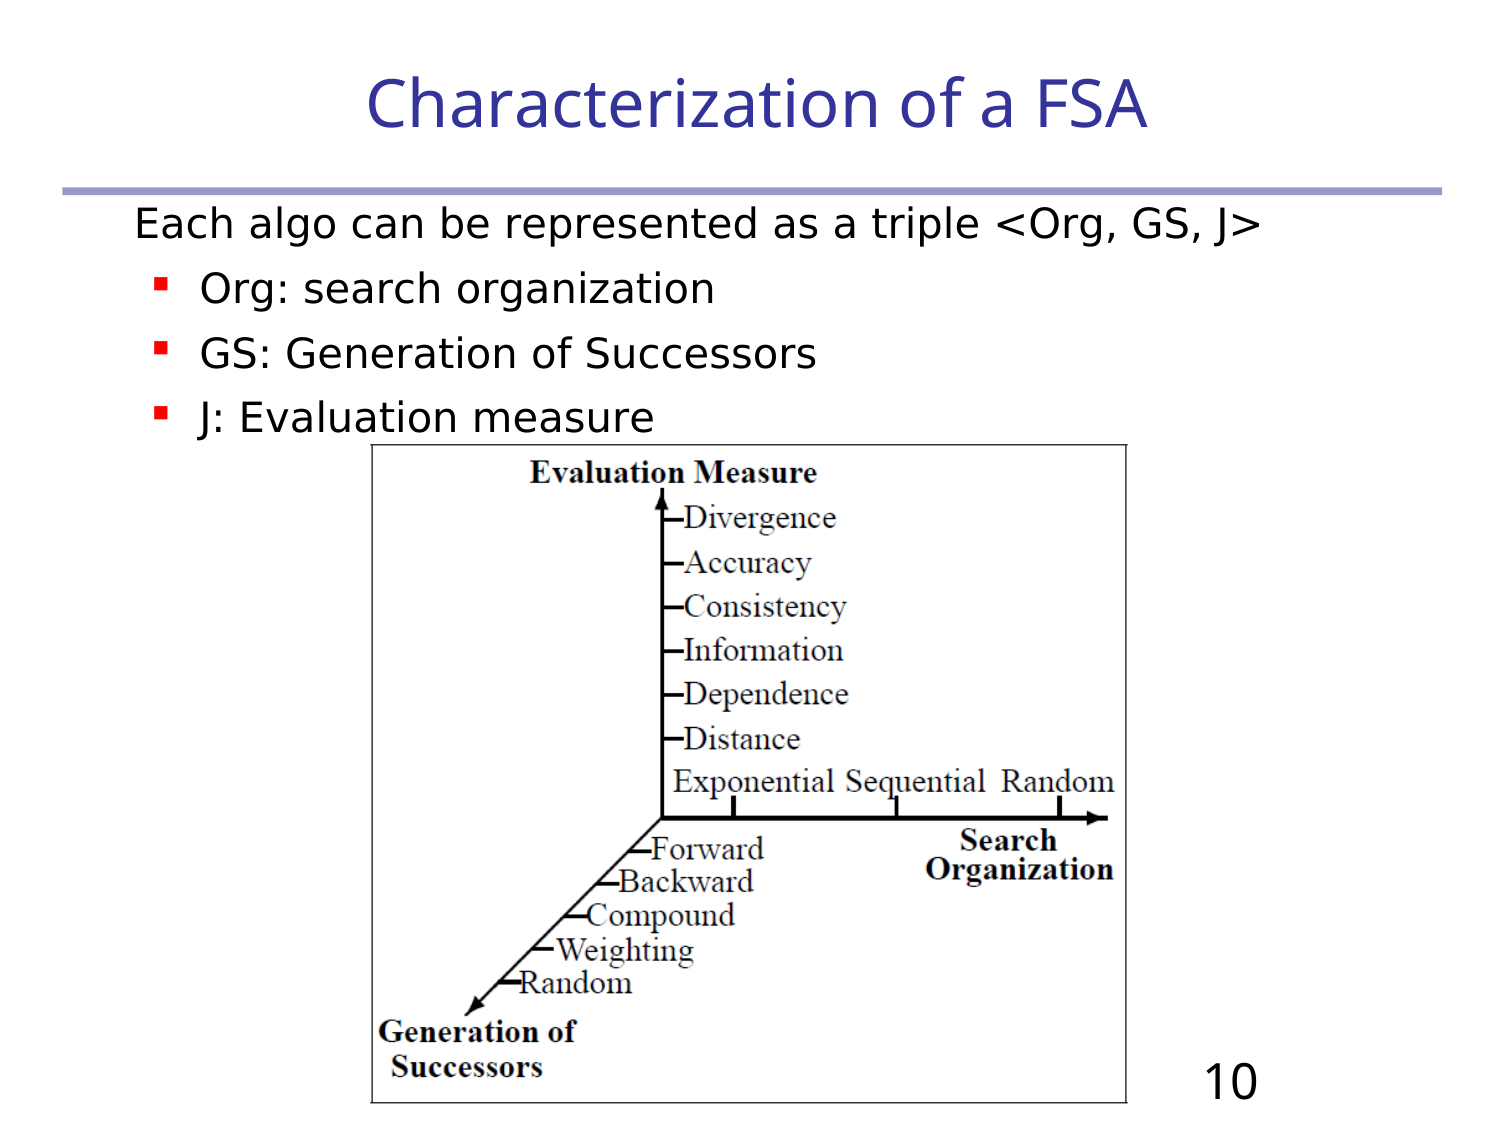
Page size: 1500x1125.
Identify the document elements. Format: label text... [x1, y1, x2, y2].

text_box <number> [1187, 1050, 1500, 1125]
picture [358, 438, 1139, 1111]
title Characterization of a FSA [60, 32, 1456, 170]
list Each algo can be represented as a triple <Org, GS, J> Org: search organization GS: Generation of Successors J: Evaluation measure [62, 189, 1426, 1040]
